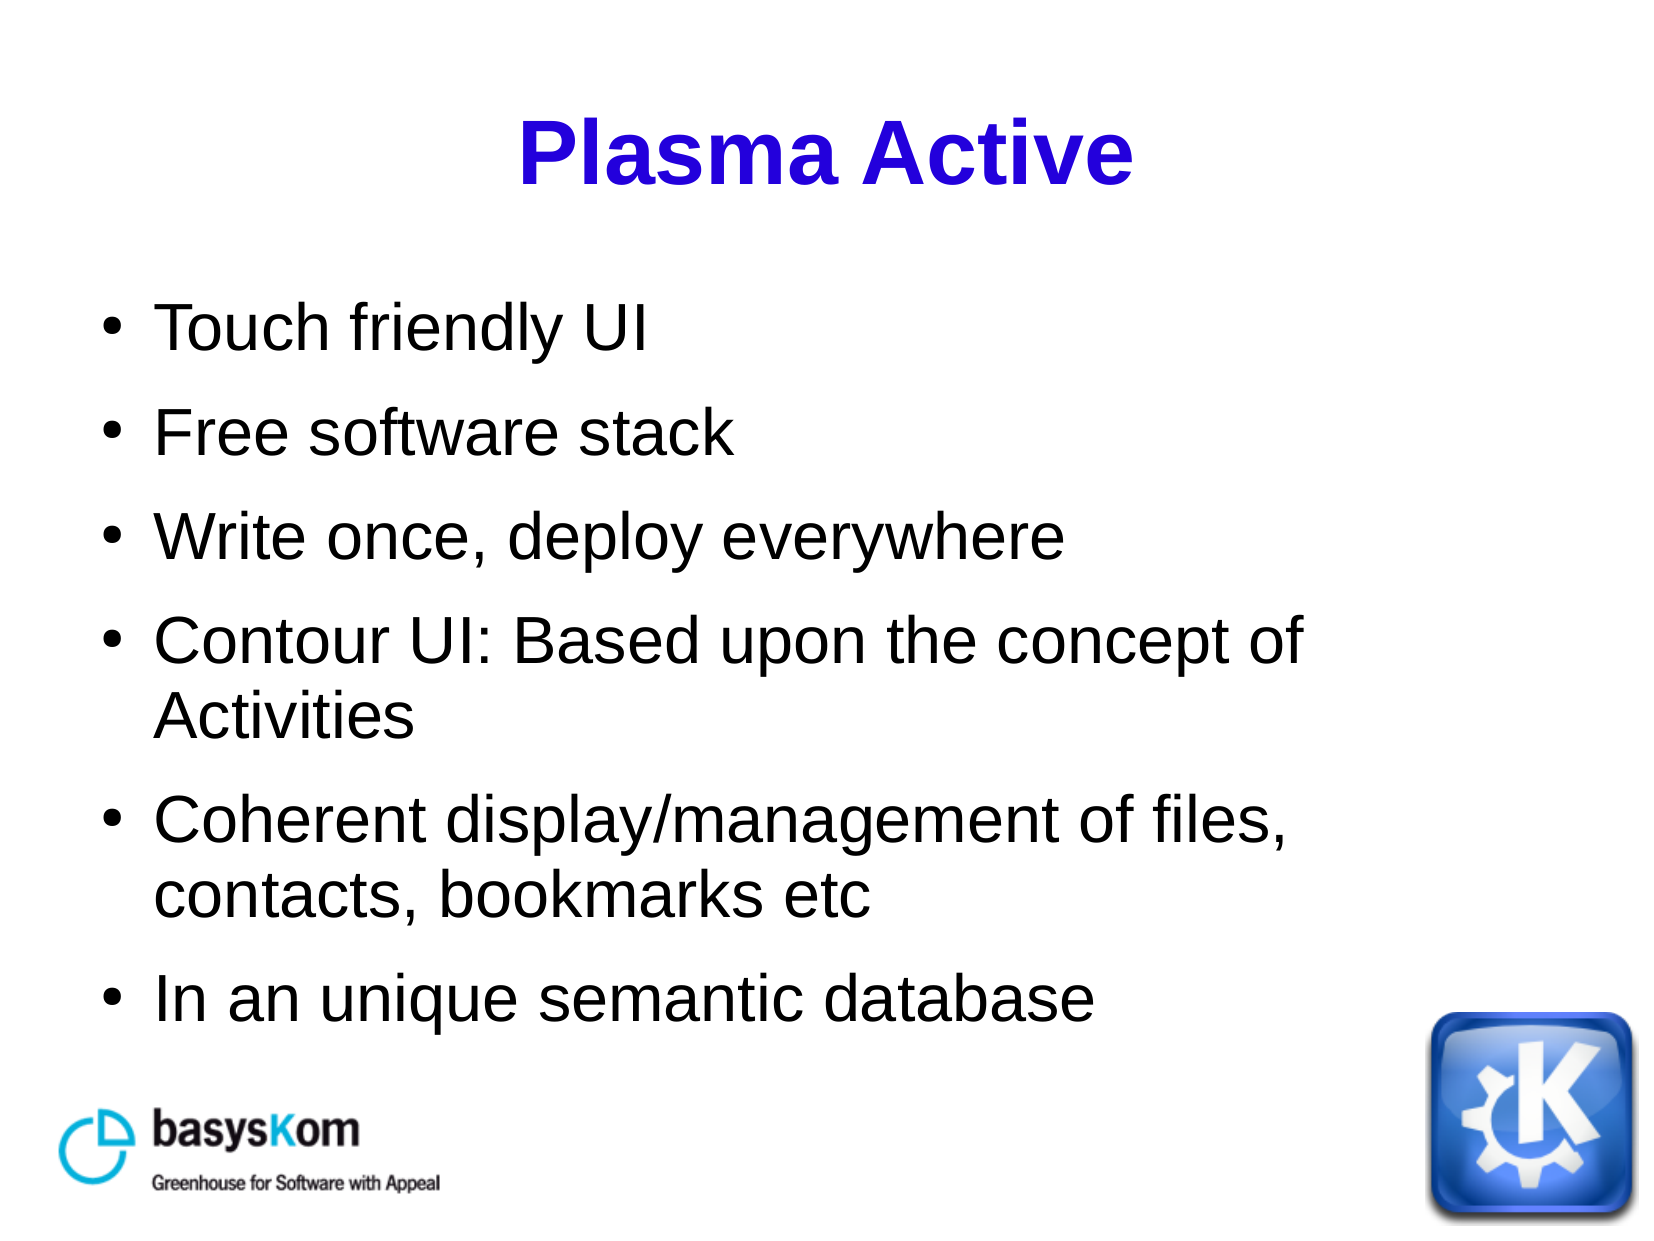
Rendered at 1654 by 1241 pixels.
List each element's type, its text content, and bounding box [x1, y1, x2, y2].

list Touch friendly UI Free software stack Write once, deploy everywhere Contour UI: Based upon the concept of Activities Coherent display/management of files, contacts, bookmarks etc In an unique semantic database [82, 290, 1571, 1109]
title Plasma Active [82, 49, 1571, 257]
picture [1425, 1012, 1639, 1226]
picture [37, 1075, 457, 1201]
